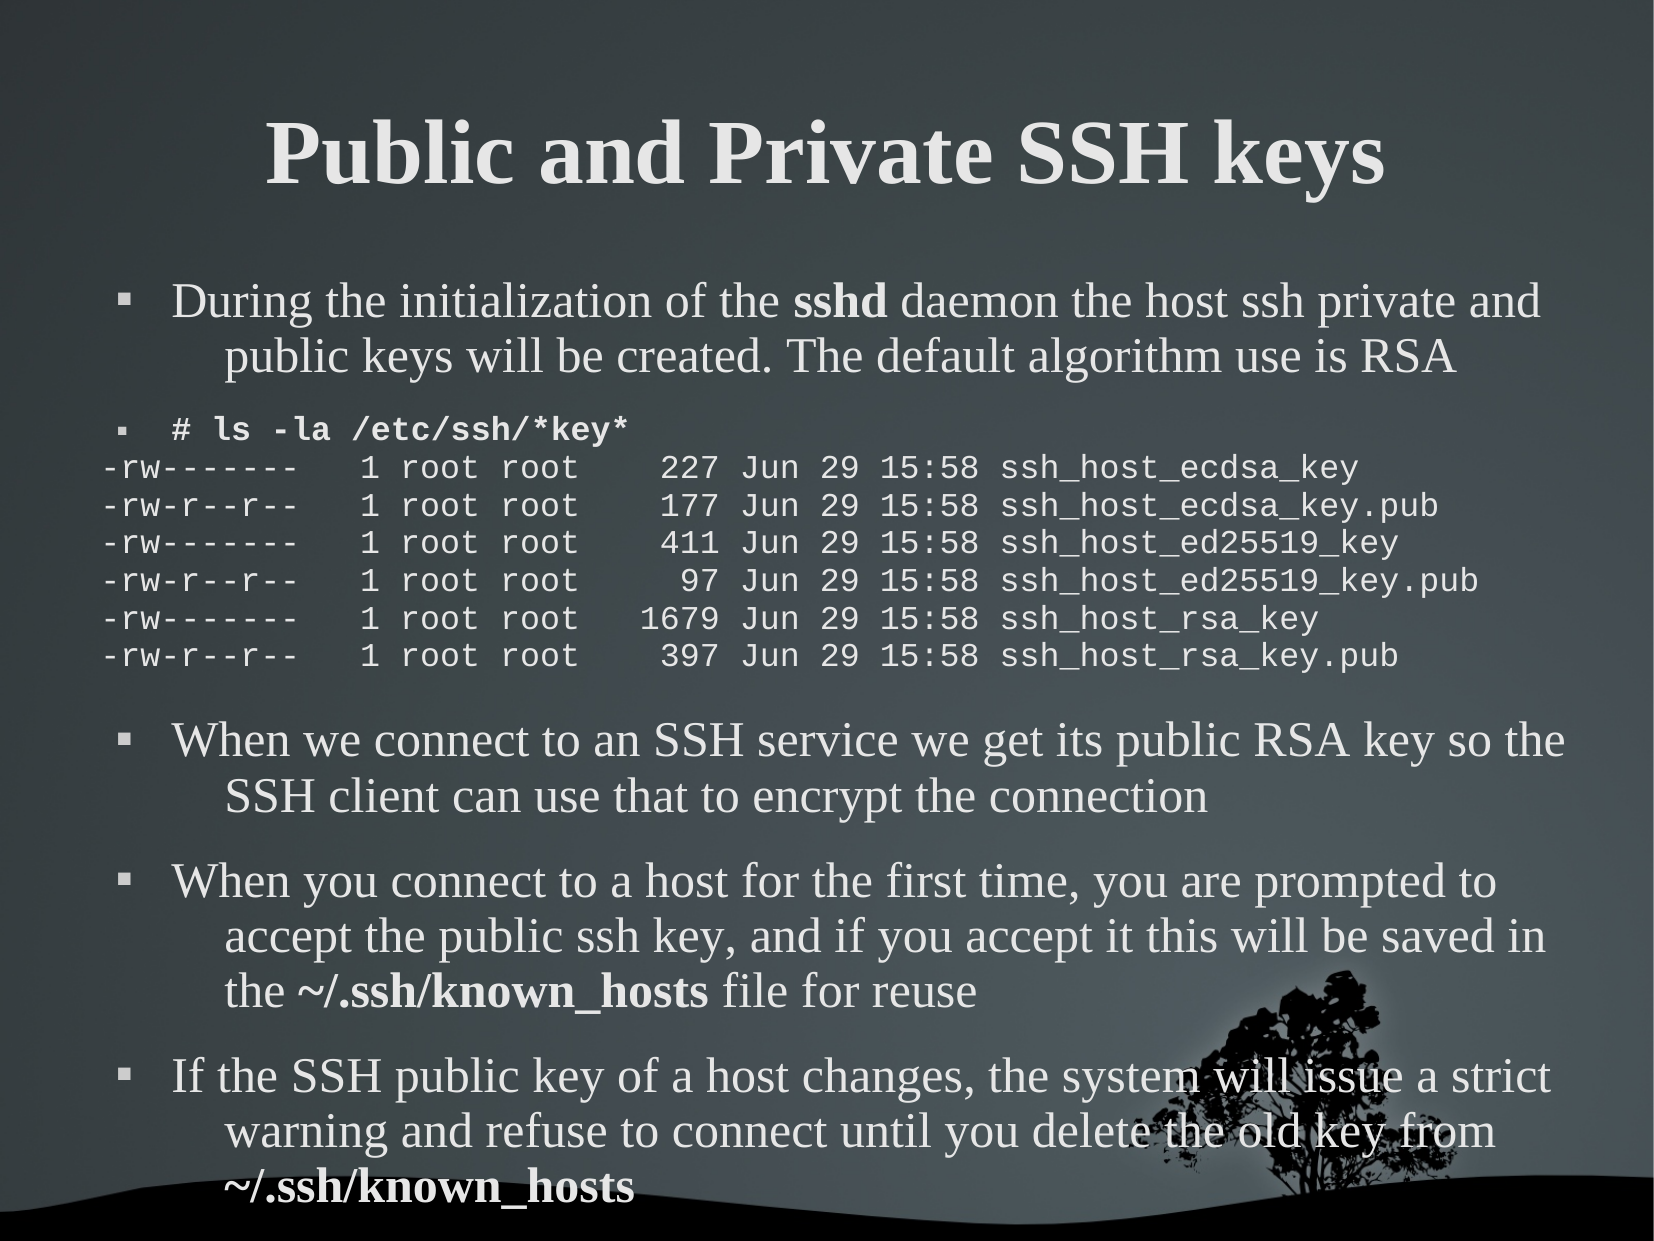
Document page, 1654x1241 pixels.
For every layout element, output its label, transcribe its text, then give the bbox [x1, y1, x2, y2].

picture [0, 0, 1654, 1241]
list During the initialization of the sshd daemon the host ssh private and public keys will be created. The default algorithm use is RSA # ls -la /etc/ssh/*key* -rw------- 1 root root 227 Jun 29 15:58 ssh_host_ecdsa_key -rw-r--r-- 1 root root 177 Jun 29 15:58 ssh_host_ecdsa_key.pub -rw------- 1 root root 411 Jun 29 15:58 ssh_host_ed25519_key -rw-r--r-- 1 root root 97 Jun 29 15:58 ssh_host_ed25519_key.pub -rw------- 1 root root 1679 Jun 29 15:58 ssh_host_rsa_key -rw-r--r-- 1 root root 397 Jun 29 15:58 ssh_host_rsa_key.pub When we connect to an SSH service we get its public RSA key so the SSH client can use that to encrypt the connection When you connect to a host for the first time, you are prompted to accept the public ssh key, and if you accept it this will be saved in the ~/.ssh/known_hosts file for reuse If the SSH public key of a host changes, the system will issue a strict warning and refuse to connect until you delete the old key from ~/.ssh/known_hosts [82, 272, 1571, 1214]
title Public and Private SSH keys [82, 33, 1571, 272]
